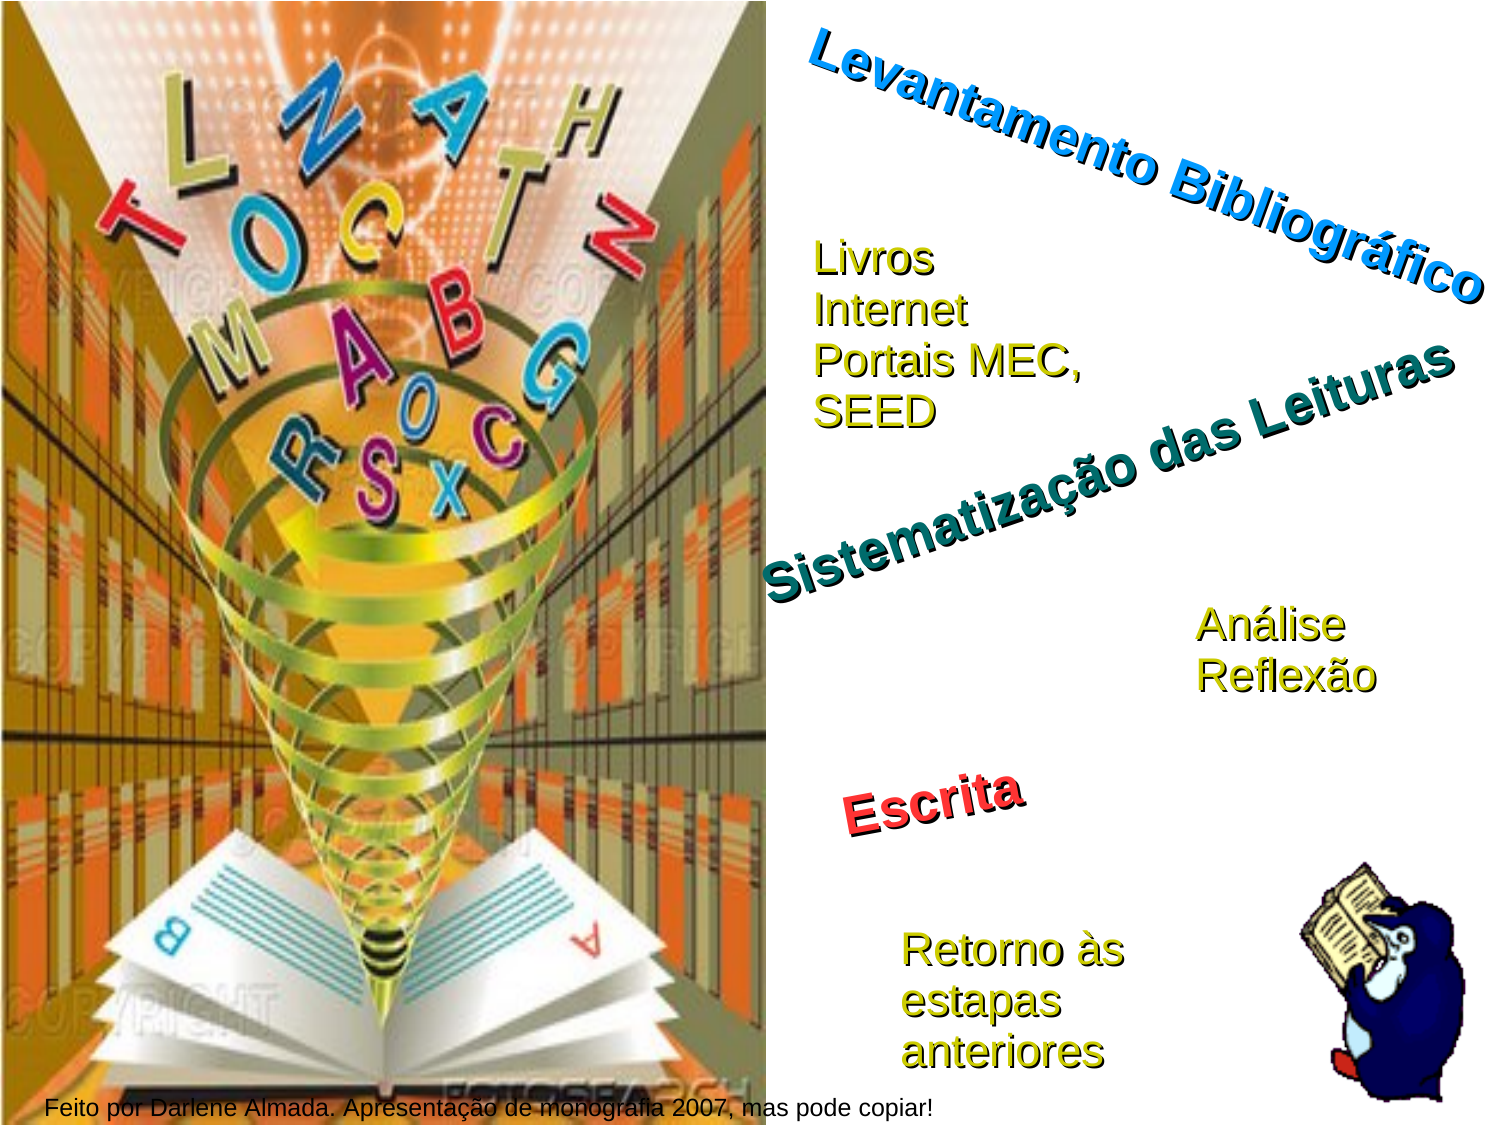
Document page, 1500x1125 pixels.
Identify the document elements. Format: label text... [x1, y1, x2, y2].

text_box Livros Internet Portais MEC, SEED [797, 223, 1152, 452]
text_box Análise Reflexão [1181, 590, 1447, 712]
text_box Escrita [826, 740, 1219, 887]
picture [0, 1, 766, 1125]
text_box Levantamento Bibliográfico [759, 29, 1500, 369]
text_box Sistematização das Leituras [662, 324, 1500, 798]
text_box Feito por Darlene Almada. Apresentação de monografia 2007, mas pode copiar! [29, 1098, 1123, 1125]
text_box Retorno às estapas anteriores [885, 915, 1182, 1090]
picture [1299, 860, 1471, 1108]
